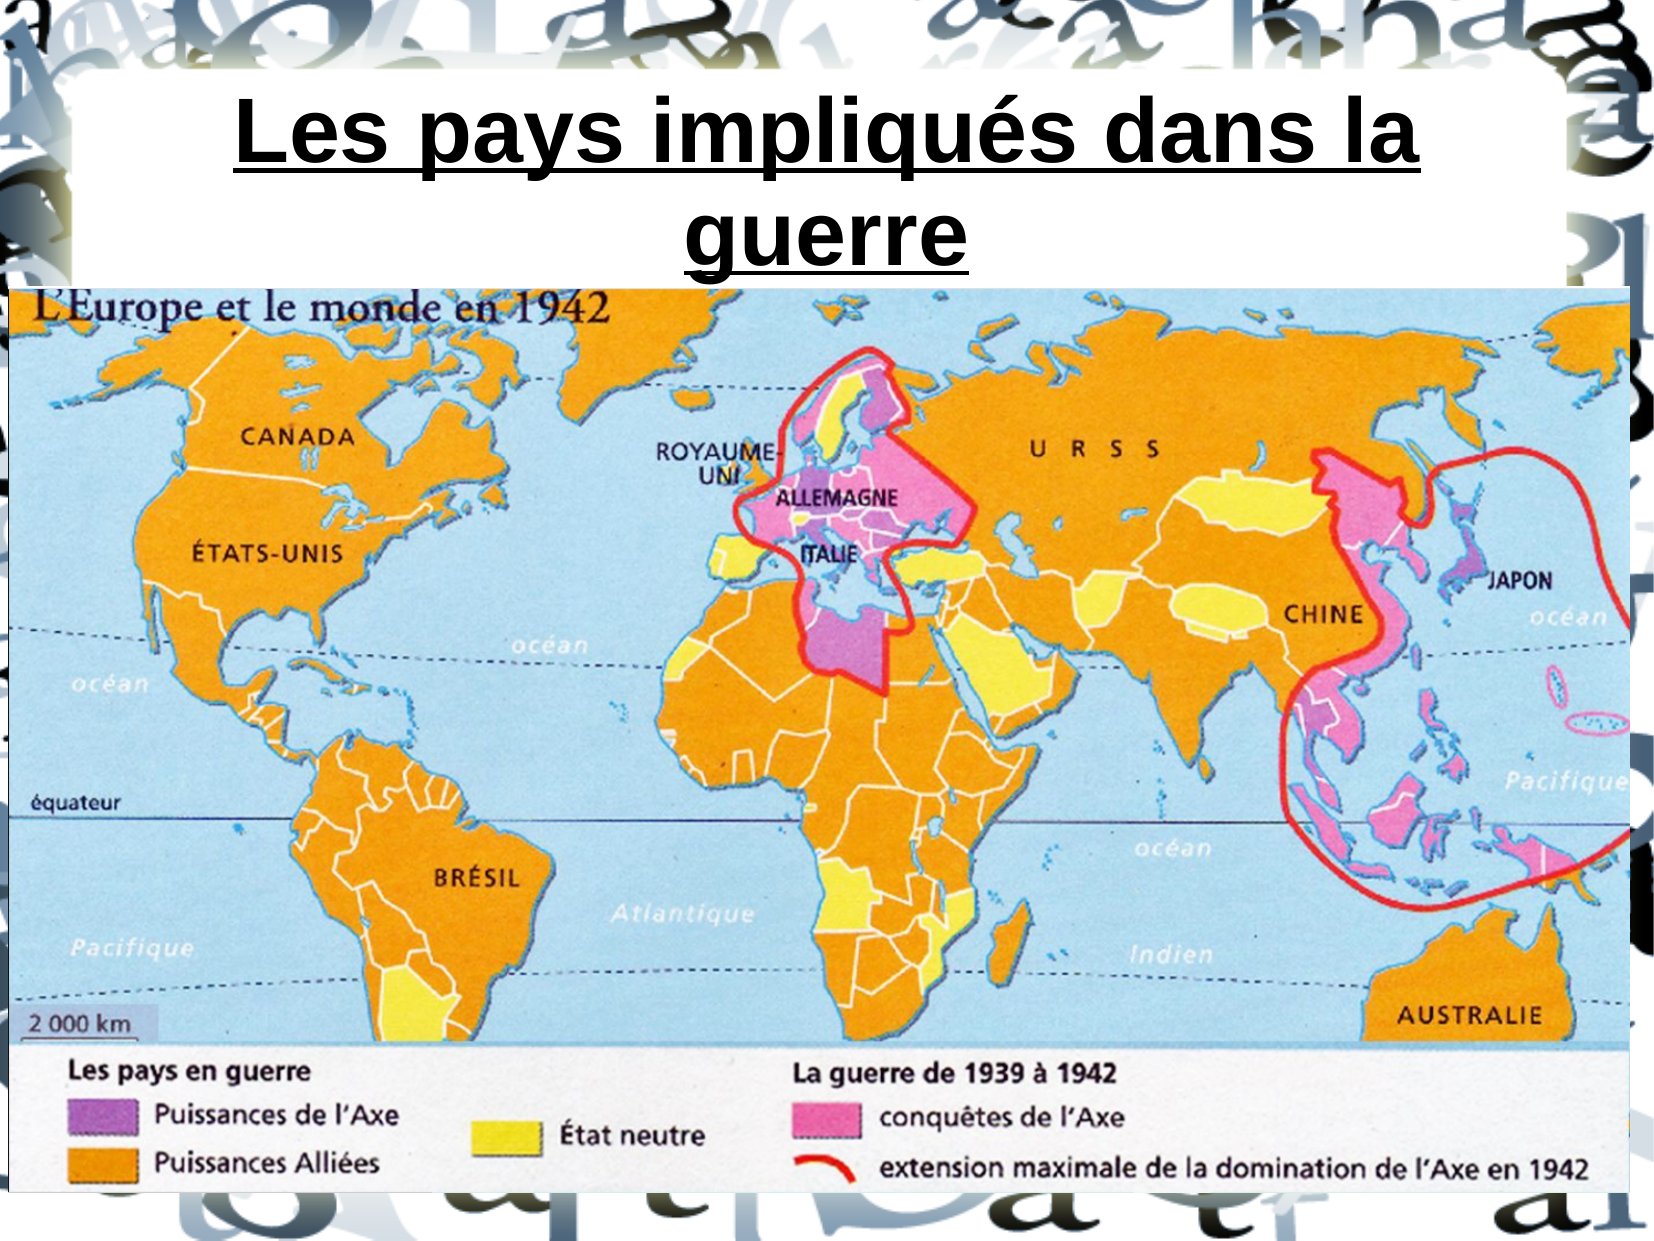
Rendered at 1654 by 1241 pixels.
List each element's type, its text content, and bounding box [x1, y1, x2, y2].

title Les pays impliqués dans la guerre [82, 78, 1571, 286]
picture [0, 0, 1654, 1241]
